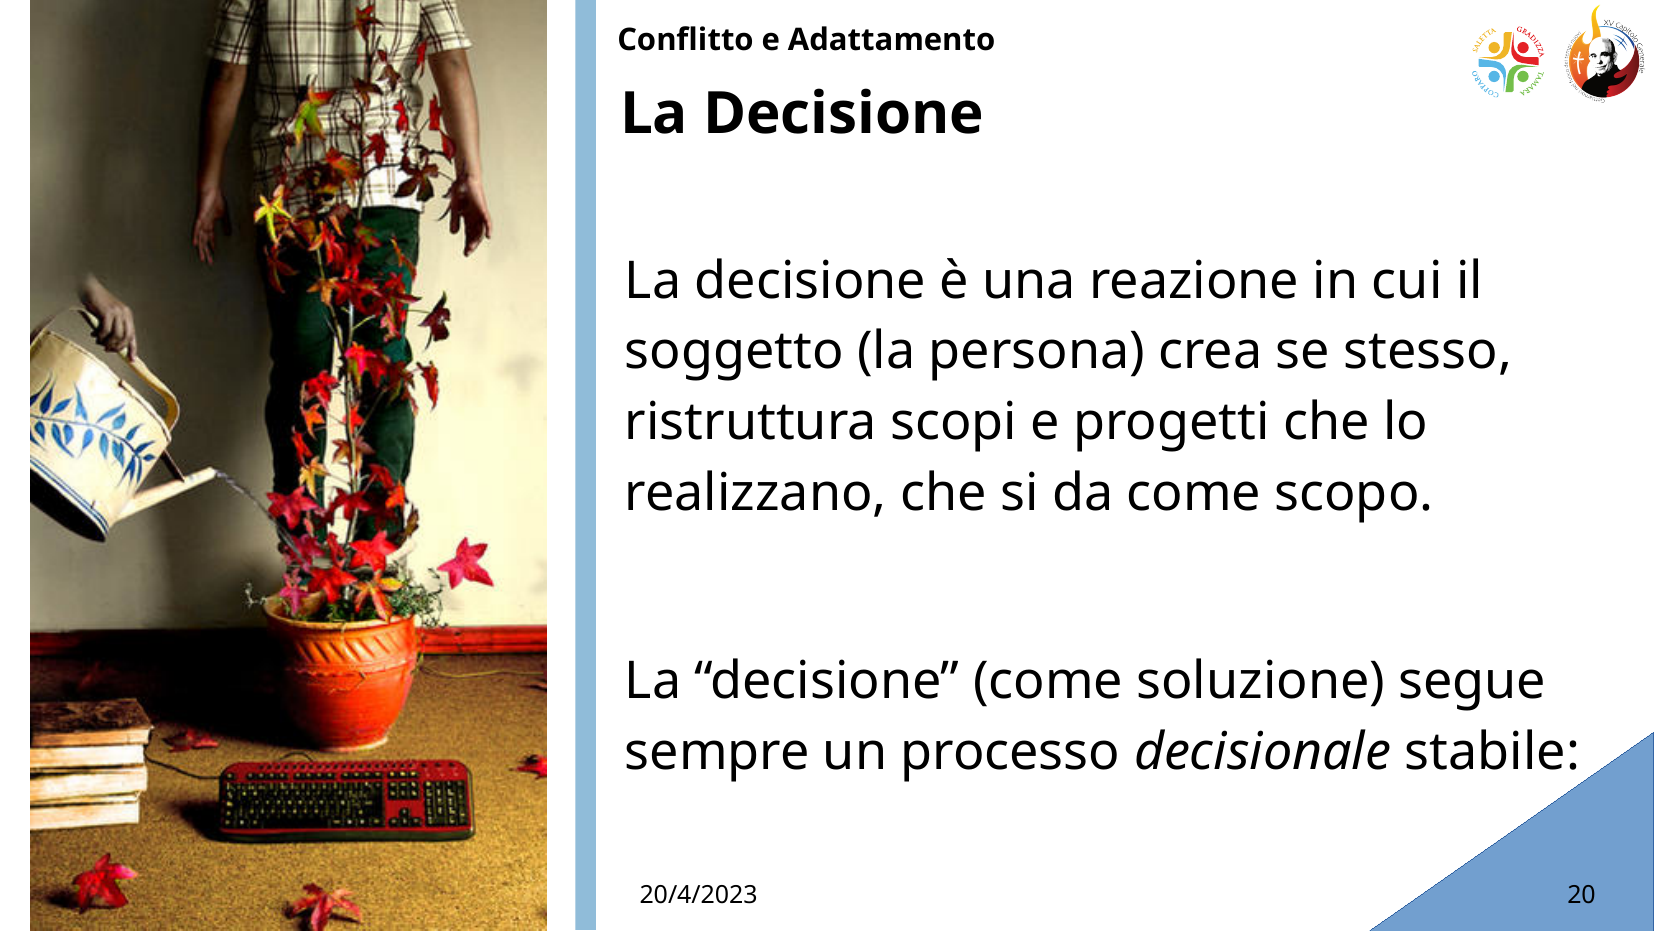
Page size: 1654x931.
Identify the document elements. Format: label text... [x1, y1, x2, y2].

picture [1563, 4, 1646, 103]
title La Decisione [620, 70, 1617, 142]
picture [30, 0, 547, 931]
subtitle La decisione è una reazione in cui il soggetto (la persona) crea se stesso, ristruttura scopi e progetti che lo realizzano, che si da come scopo. La “decisione” (come soluzione) segue sempre un processo decisionale stabile: [624, 177, 1595, 851]
text_box Conflitto e Adattamento [602, 9, 1335, 63]
